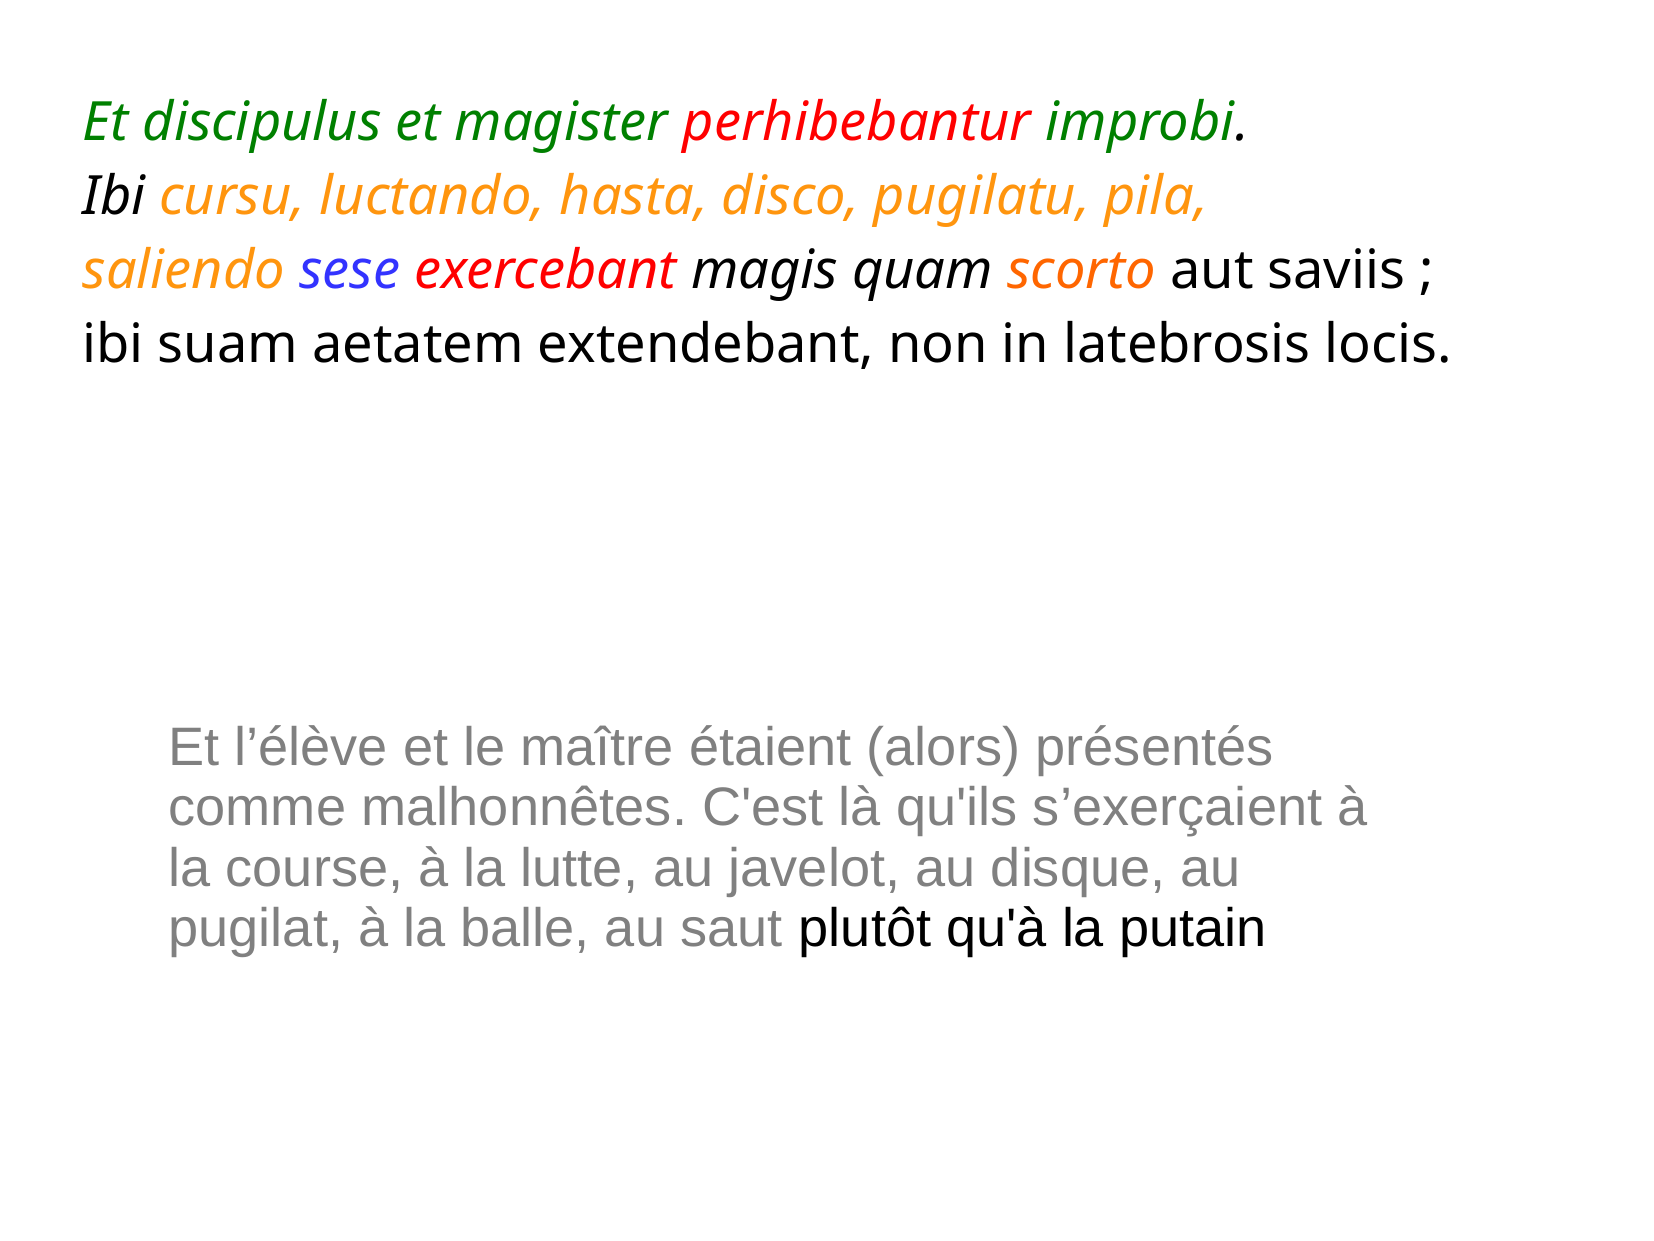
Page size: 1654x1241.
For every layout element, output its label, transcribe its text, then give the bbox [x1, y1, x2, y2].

list Et discipulus et magister perhibebantur improbi. Ibi cursu, luctando, hasta, disco, pugilatu, pila, saliendo sese exercebant magis quam scorto aut saviis ; ibi suam aetatem extendebant, non in latebrosis locis. [82, 82, 1571, 1109]
text_box Et l’élève et le maître étaient (alors) présentés comme malhonnêtes. C'est là qu'ils s’exerçaient à la course, à la lutte, au javelot, au disque, au pugilat, à la balle, au saut plutôt qu'à la putain [153, 708, 1406, 966]
